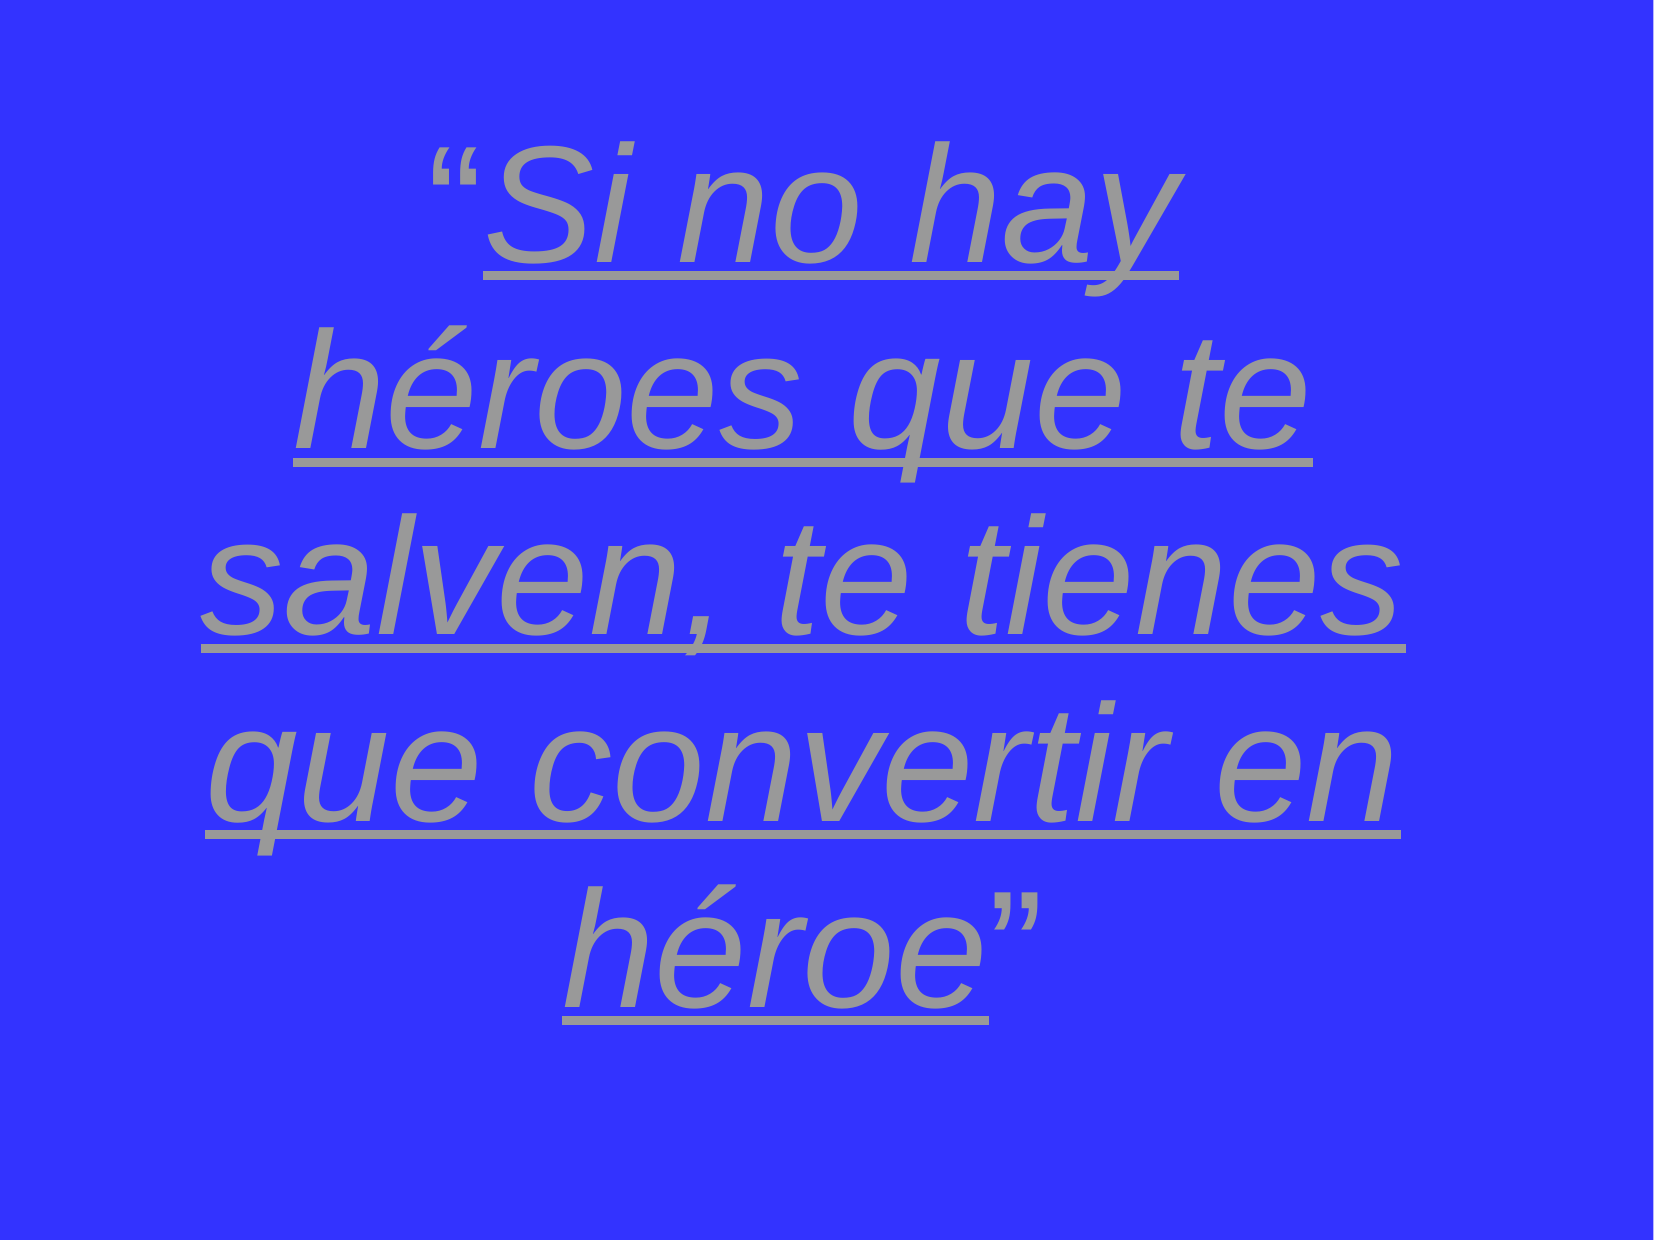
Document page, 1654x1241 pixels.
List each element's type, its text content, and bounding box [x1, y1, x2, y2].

text_box “Si no hay héroes que te salven, te tienes que convertir en héroe” [165, 103, 1441, 1052]
